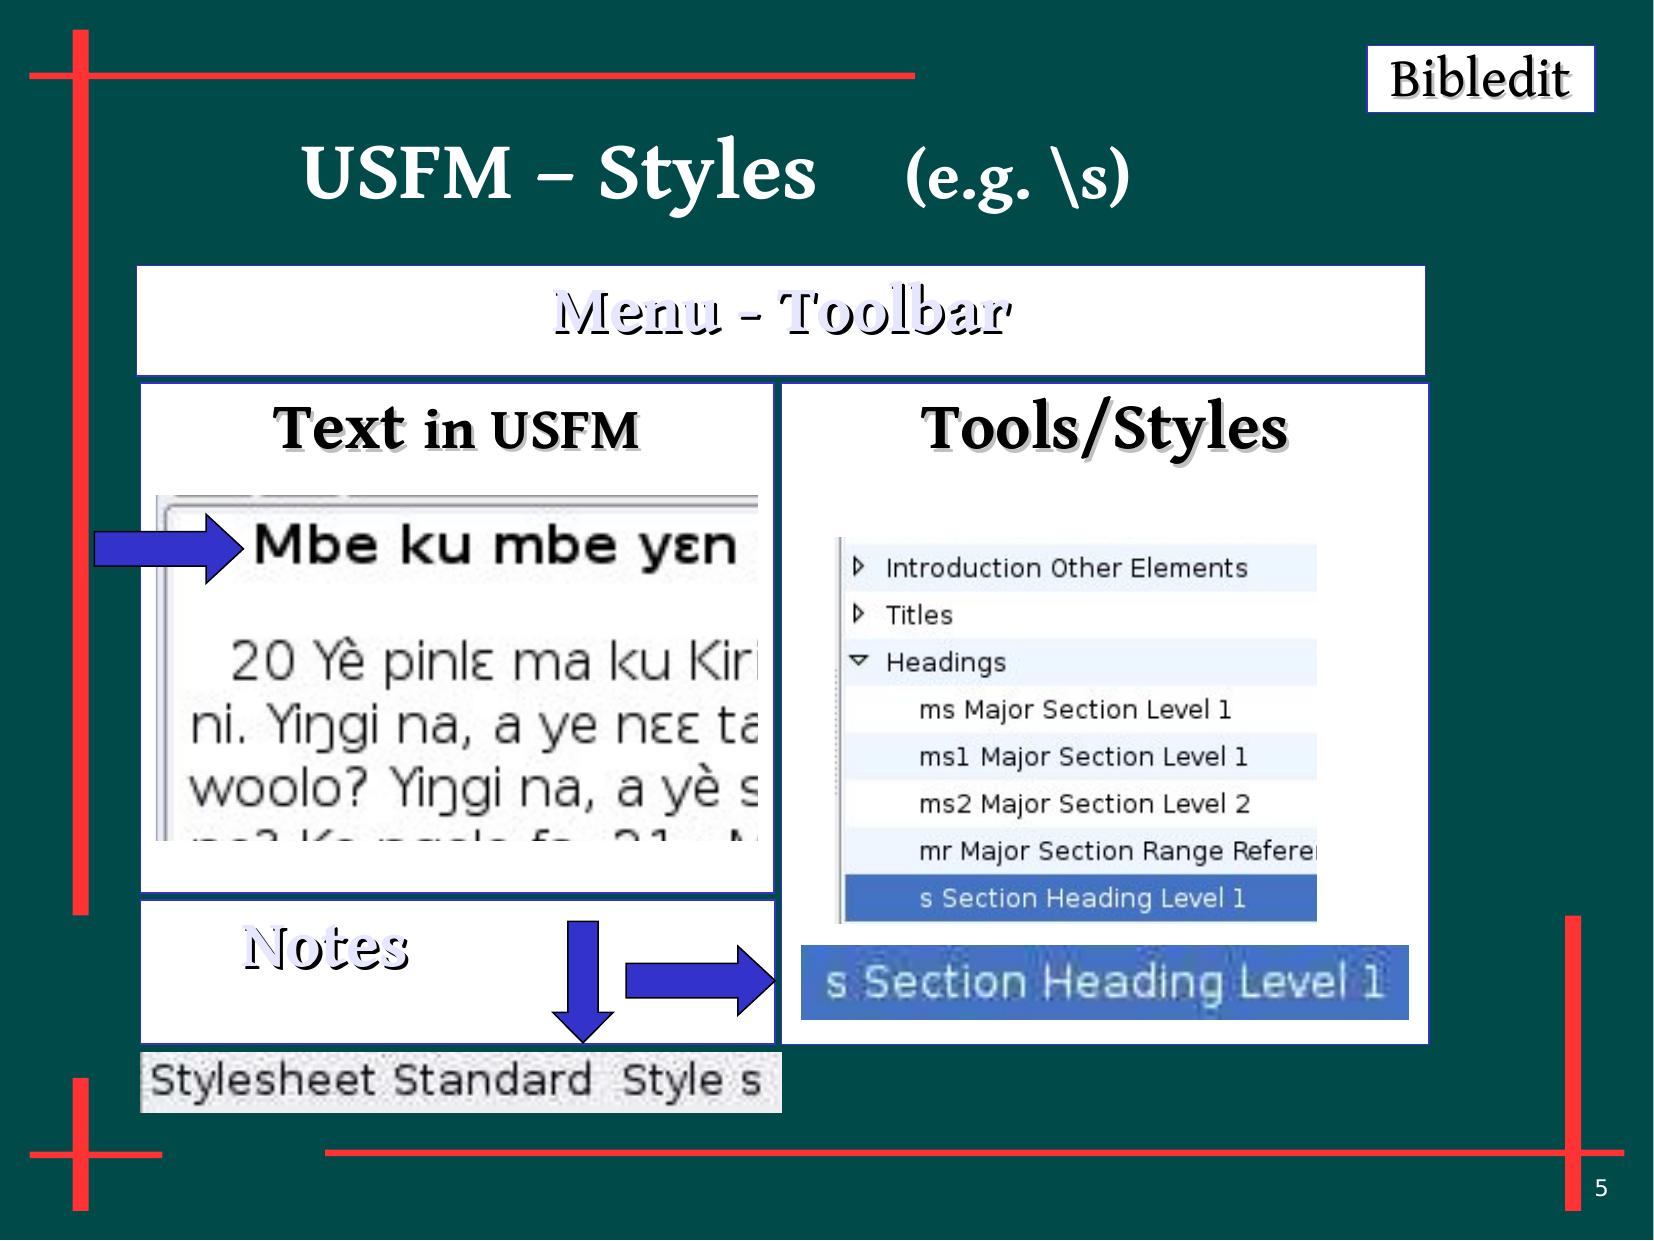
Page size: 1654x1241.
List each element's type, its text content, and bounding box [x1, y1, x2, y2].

text_box Notes [140, 900, 775, 1045]
text_box Bibledit [1367, 45, 1595, 113]
text_box Menu - Toolbar [136, 265, 1426, 376]
text_box Text in USFM [140, 383, 775, 893]
text_box [94, 514, 244, 584]
picture [140, 1052, 782, 1113]
text_box [626, 946, 776, 1016]
text_box [552, 921, 614, 1043]
picture [834, 537, 1317, 924]
picture [801, 945, 1409, 1020]
text_box Tools/Styles [781, 383, 1430, 1045]
title USFM – Styles (e.g. \s) [104, 36, 1329, 312]
picture [155, 495, 758, 841]
